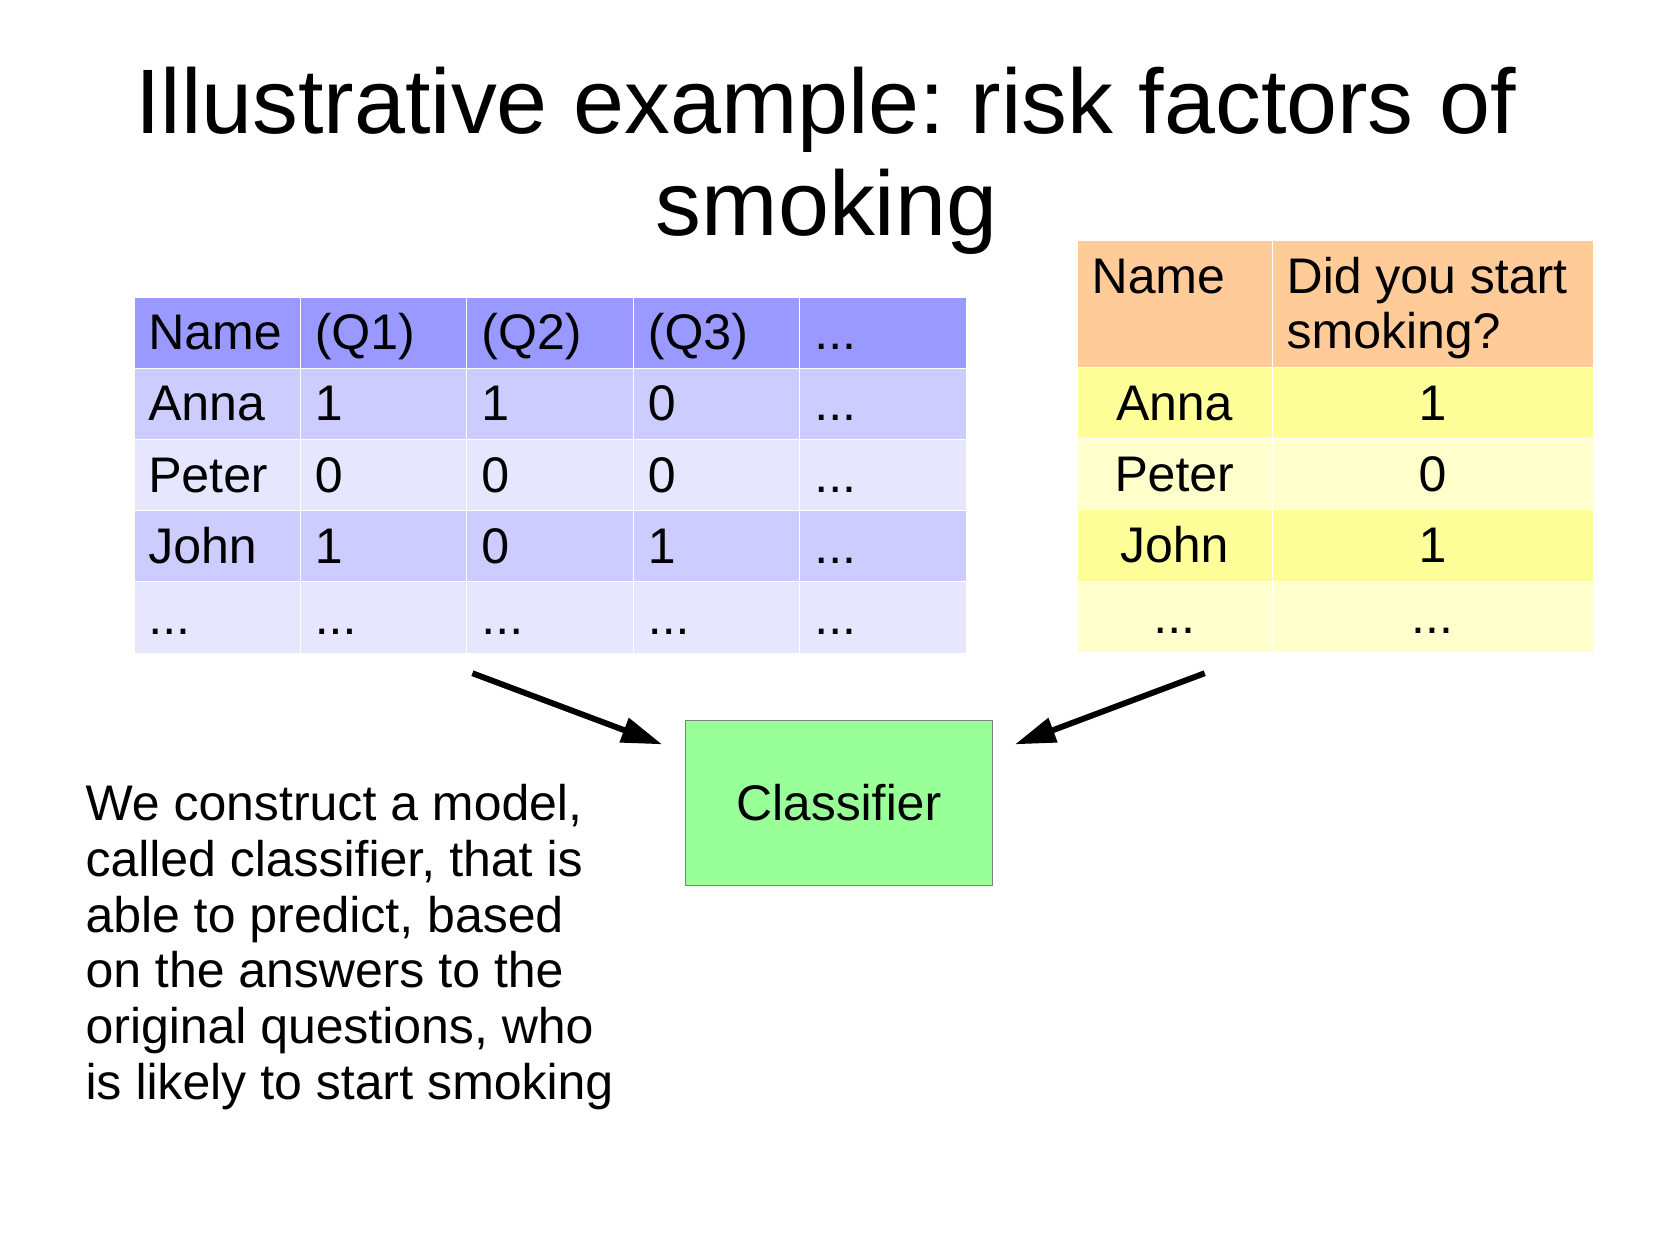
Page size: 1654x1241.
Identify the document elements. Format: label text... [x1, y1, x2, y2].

table_cell 0 [467, 511, 633, 581]
table_header (Q2) [467, 298, 633, 368]
text_box We construct a model, called classifier, that is able to predict, based on the answers to the original questions, who is likely to start smoking [70, 768, 629, 1118]
table_header (Q1) [301, 298, 466, 368]
table_header (Q3) [634, 298, 799, 368]
table_cell ... [1078, 582, 1272, 652]
text_box Classifier [685, 720, 993, 886]
table_cell ... [800, 440, 966, 510]
table_cell 0 [634, 369, 799, 439]
table_cell Peter [135, 440, 300, 510]
table_cell Peter [1078, 439, 1272, 509]
table_cell ... [800, 582, 966, 653]
table_cell 0 [301, 440, 466, 510]
title Illustrative example: risk factors of smoking [82, 49, 1571, 257]
table_cell John [135, 511, 300, 581]
table_cell ... [800, 511, 966, 581]
table_cell ... [634, 582, 799, 653]
table_cell 1 [301, 511, 466, 581]
table_cell 1 [467, 369, 633, 439]
table_cell 0 [467, 440, 633, 510]
table_cell ... [800, 369, 966, 439]
table_cell ... [301, 582, 466, 653]
table_cell ... [1273, 582, 1593, 652]
table_cell Anna [1078, 368, 1272, 438]
table_header ... [800, 298, 966, 368]
table_cell 1 [634, 511, 799, 581]
table_cell John [1078, 510, 1272, 581]
table_cell 0 [634, 440, 799, 510]
table_header Name [1078, 241, 1272, 367]
table_cell 1 [1273, 368, 1593, 438]
table_cell 1 [1273, 510, 1593, 581]
table_header Did you start smoking? [1273, 241, 1593, 367]
table_cell ... [467, 582, 633, 653]
table_cell ... [135, 582, 300, 653]
table_header Name [135, 298, 300, 368]
table_cell 0 [1273, 439, 1593, 509]
table_cell 1 [301, 369, 466, 439]
table_cell Anna [135, 369, 300, 439]
